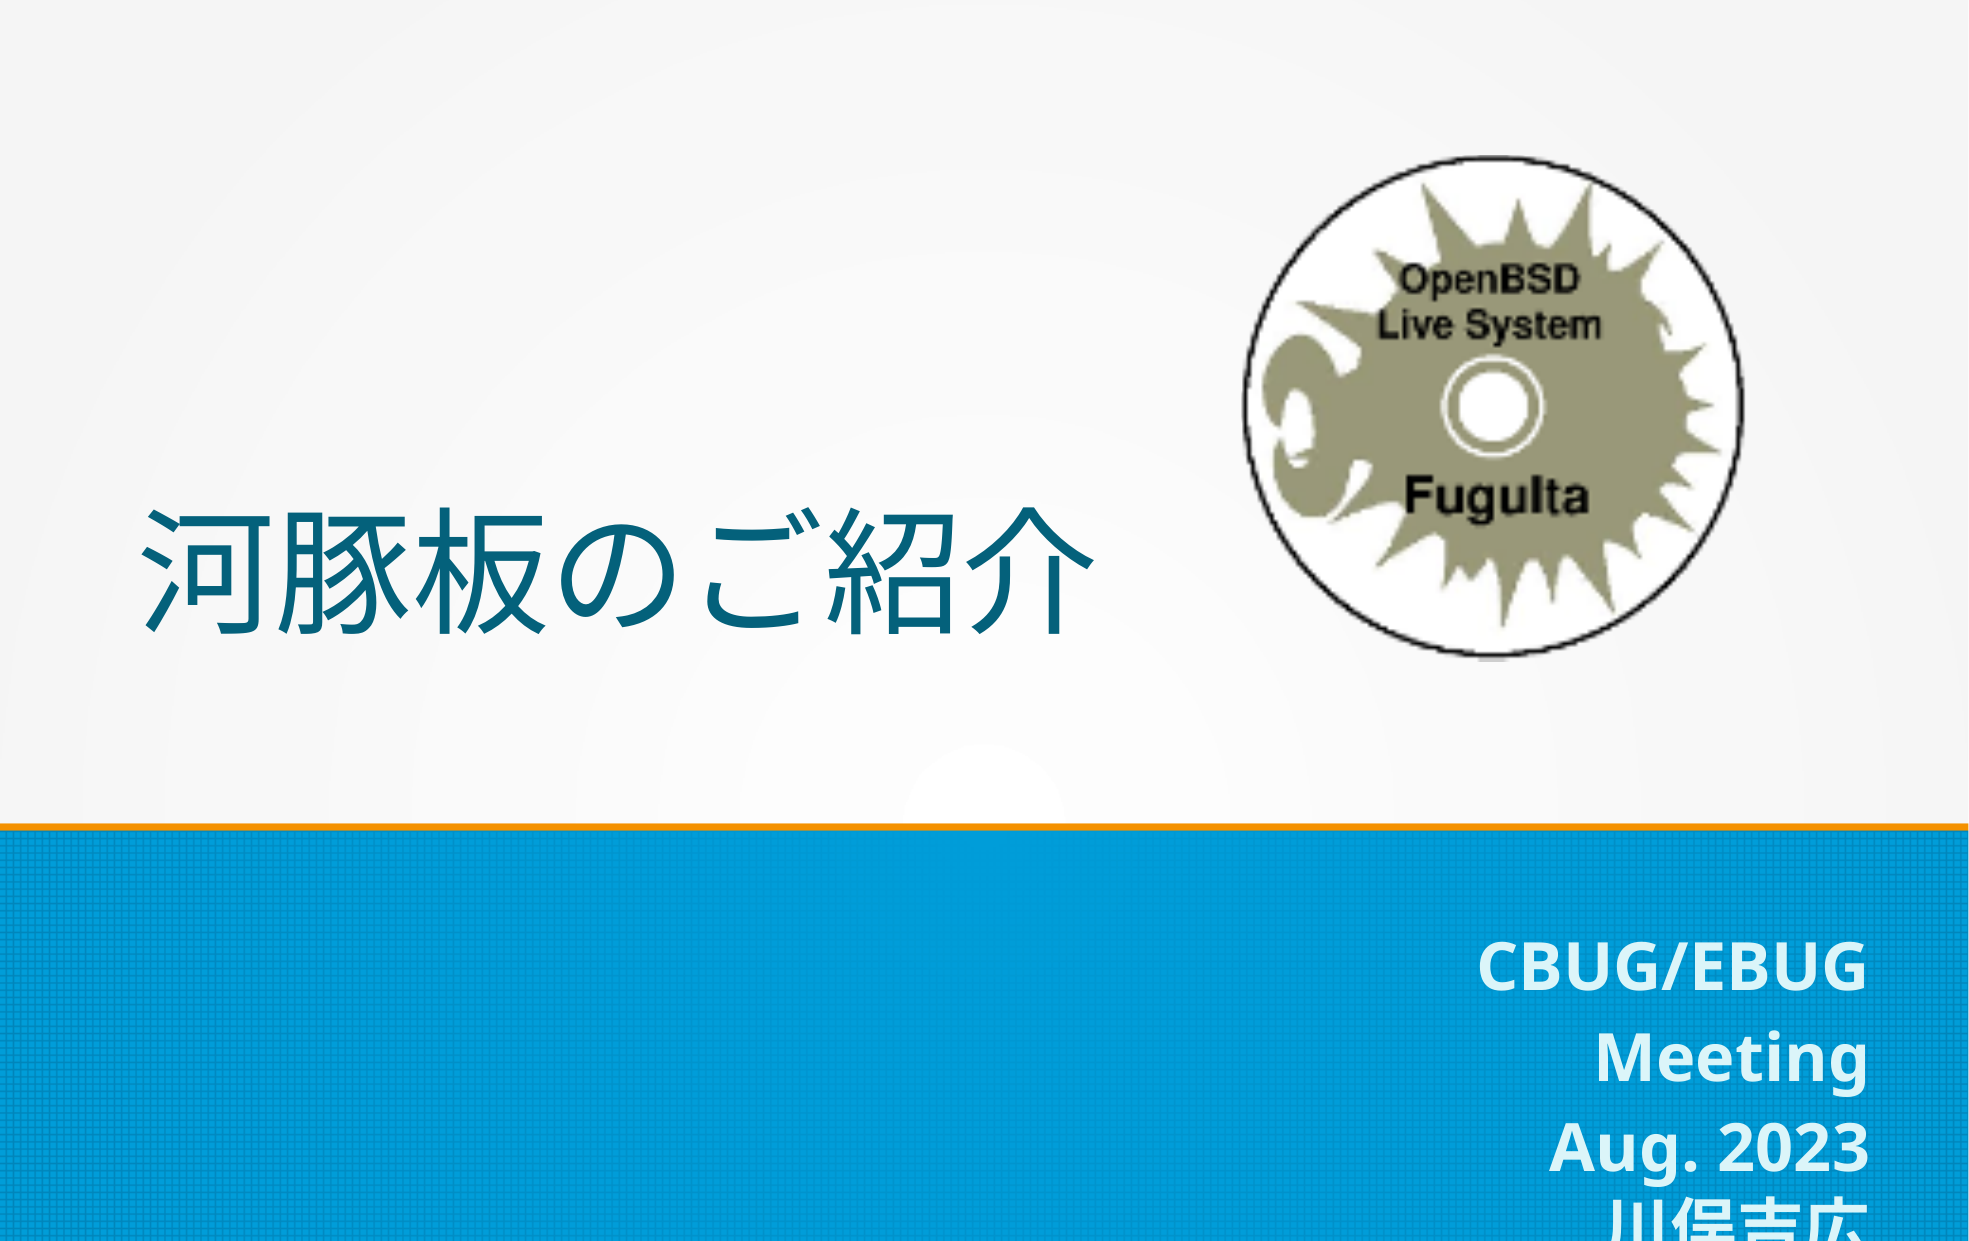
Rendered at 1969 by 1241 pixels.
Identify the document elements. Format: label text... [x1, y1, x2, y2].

picture [0, 0, 1969, 830]
subtitle CBUG/EBUG Meeting Aug. 2023 川俣吉広 [1251, 714, 1871, 1149]
title 河豚板のご紹介 [137, 478, 1111, 656]
